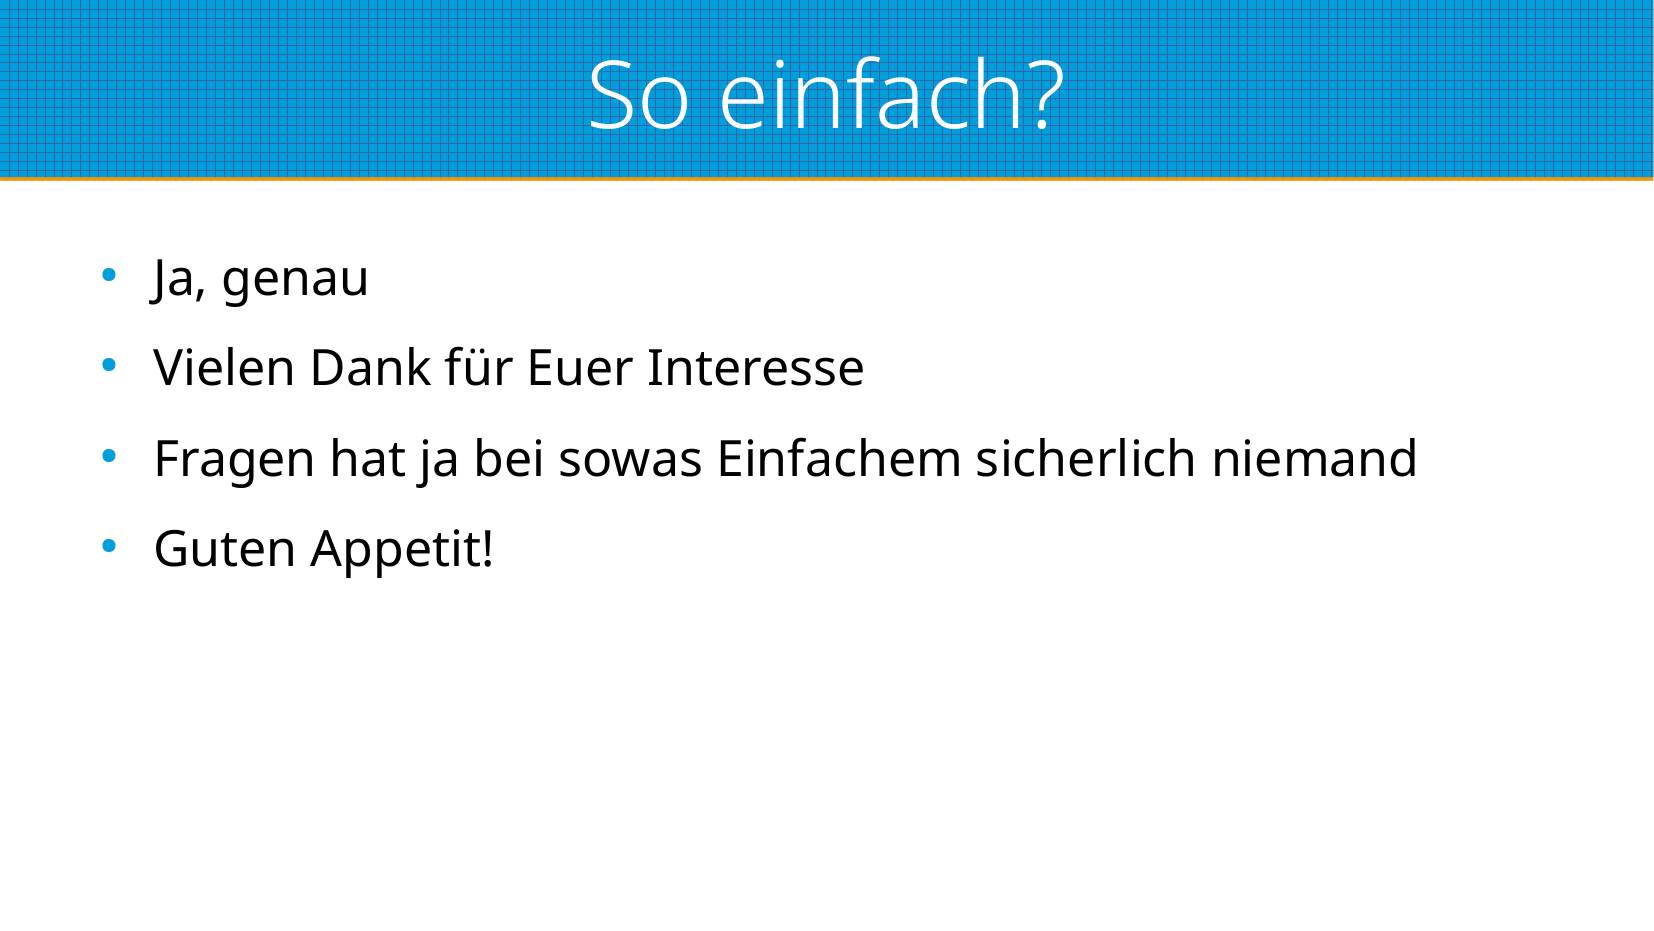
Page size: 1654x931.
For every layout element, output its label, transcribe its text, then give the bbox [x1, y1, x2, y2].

list Ja, genau Vielen Dank für Euer Interesse Fragen hat ja bei sowas Einfachem sicherlich niemand Guten Appetit! [82, 242, 1563, 816]
title So einfach? [82, 14, 1571, 171]
